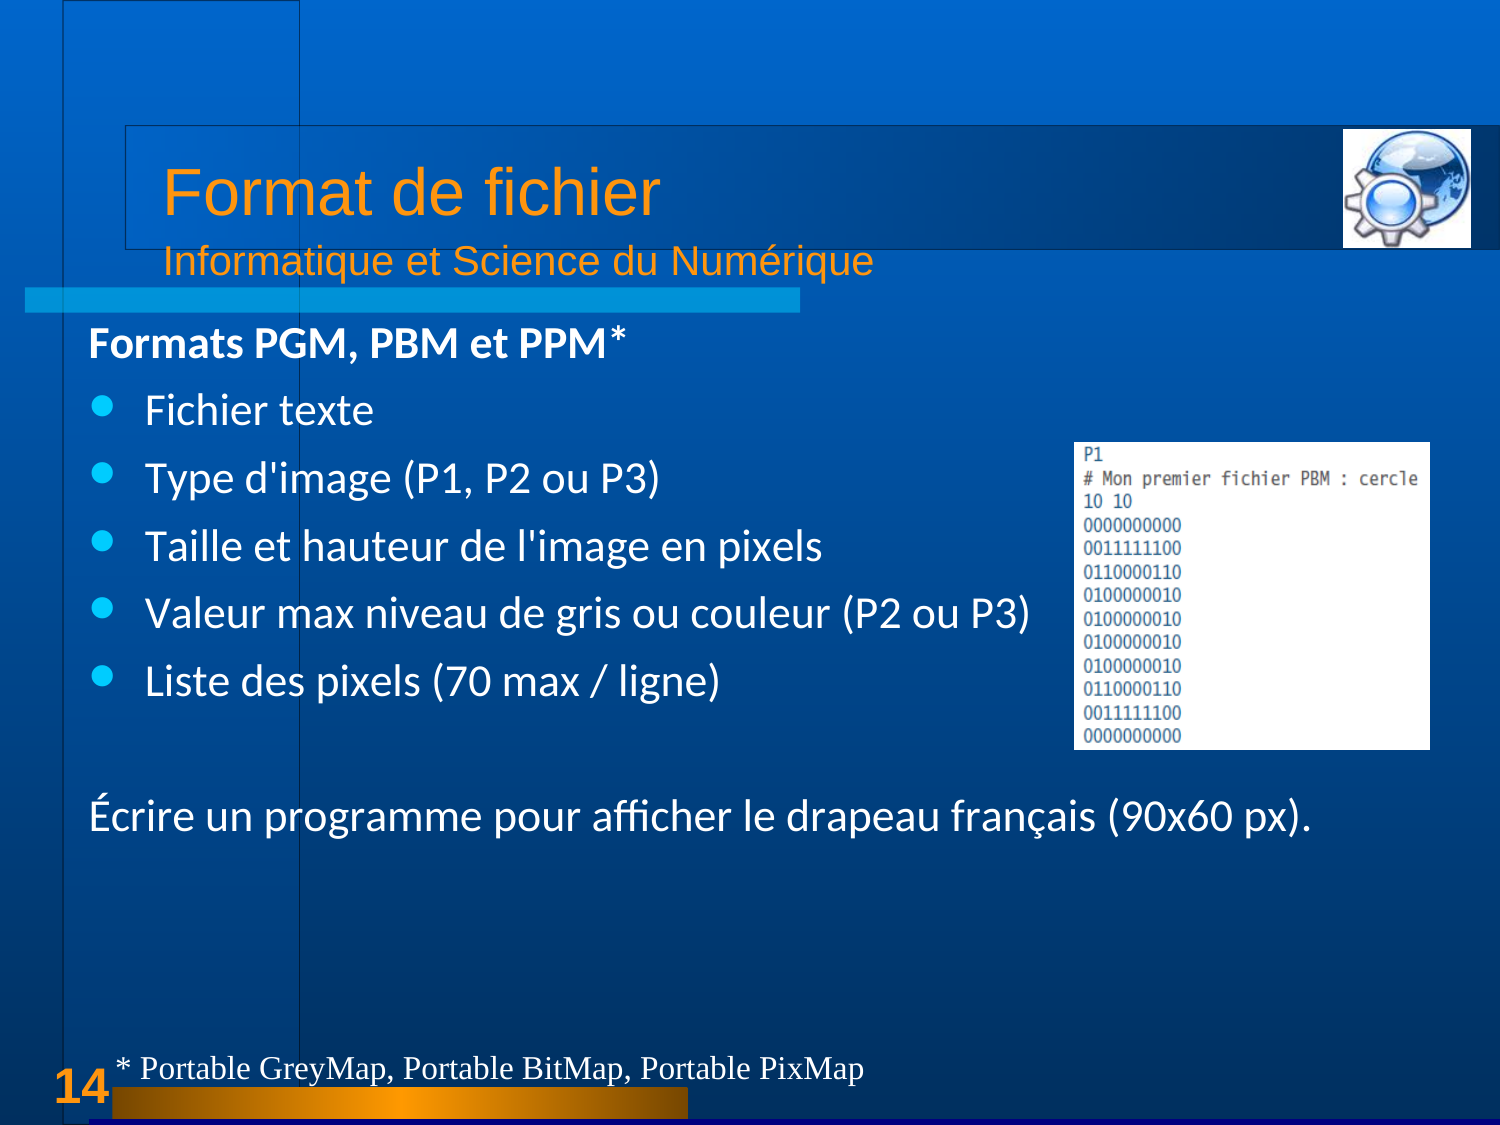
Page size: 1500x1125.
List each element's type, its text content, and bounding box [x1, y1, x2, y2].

text_box Formats PGM, PBM et PPM* Fichier texte Type d'image (P1, P2 ou P3) Taille et hauteur de l'image en pixels Valeur max niveau de gris ou couleur (P2 ou P3) Liste des pixels (70 max / ligne) Écrire un programme pour afficher le drapeau français (90x60 px). [88, 327, 1418, 915]
picture [1343, 129, 1471, 248]
text_box * Portable GreyMap, Portable BitMap, Portable PixMap [100, 1042, 1388, 1095]
picture [1074, 442, 1430, 751]
